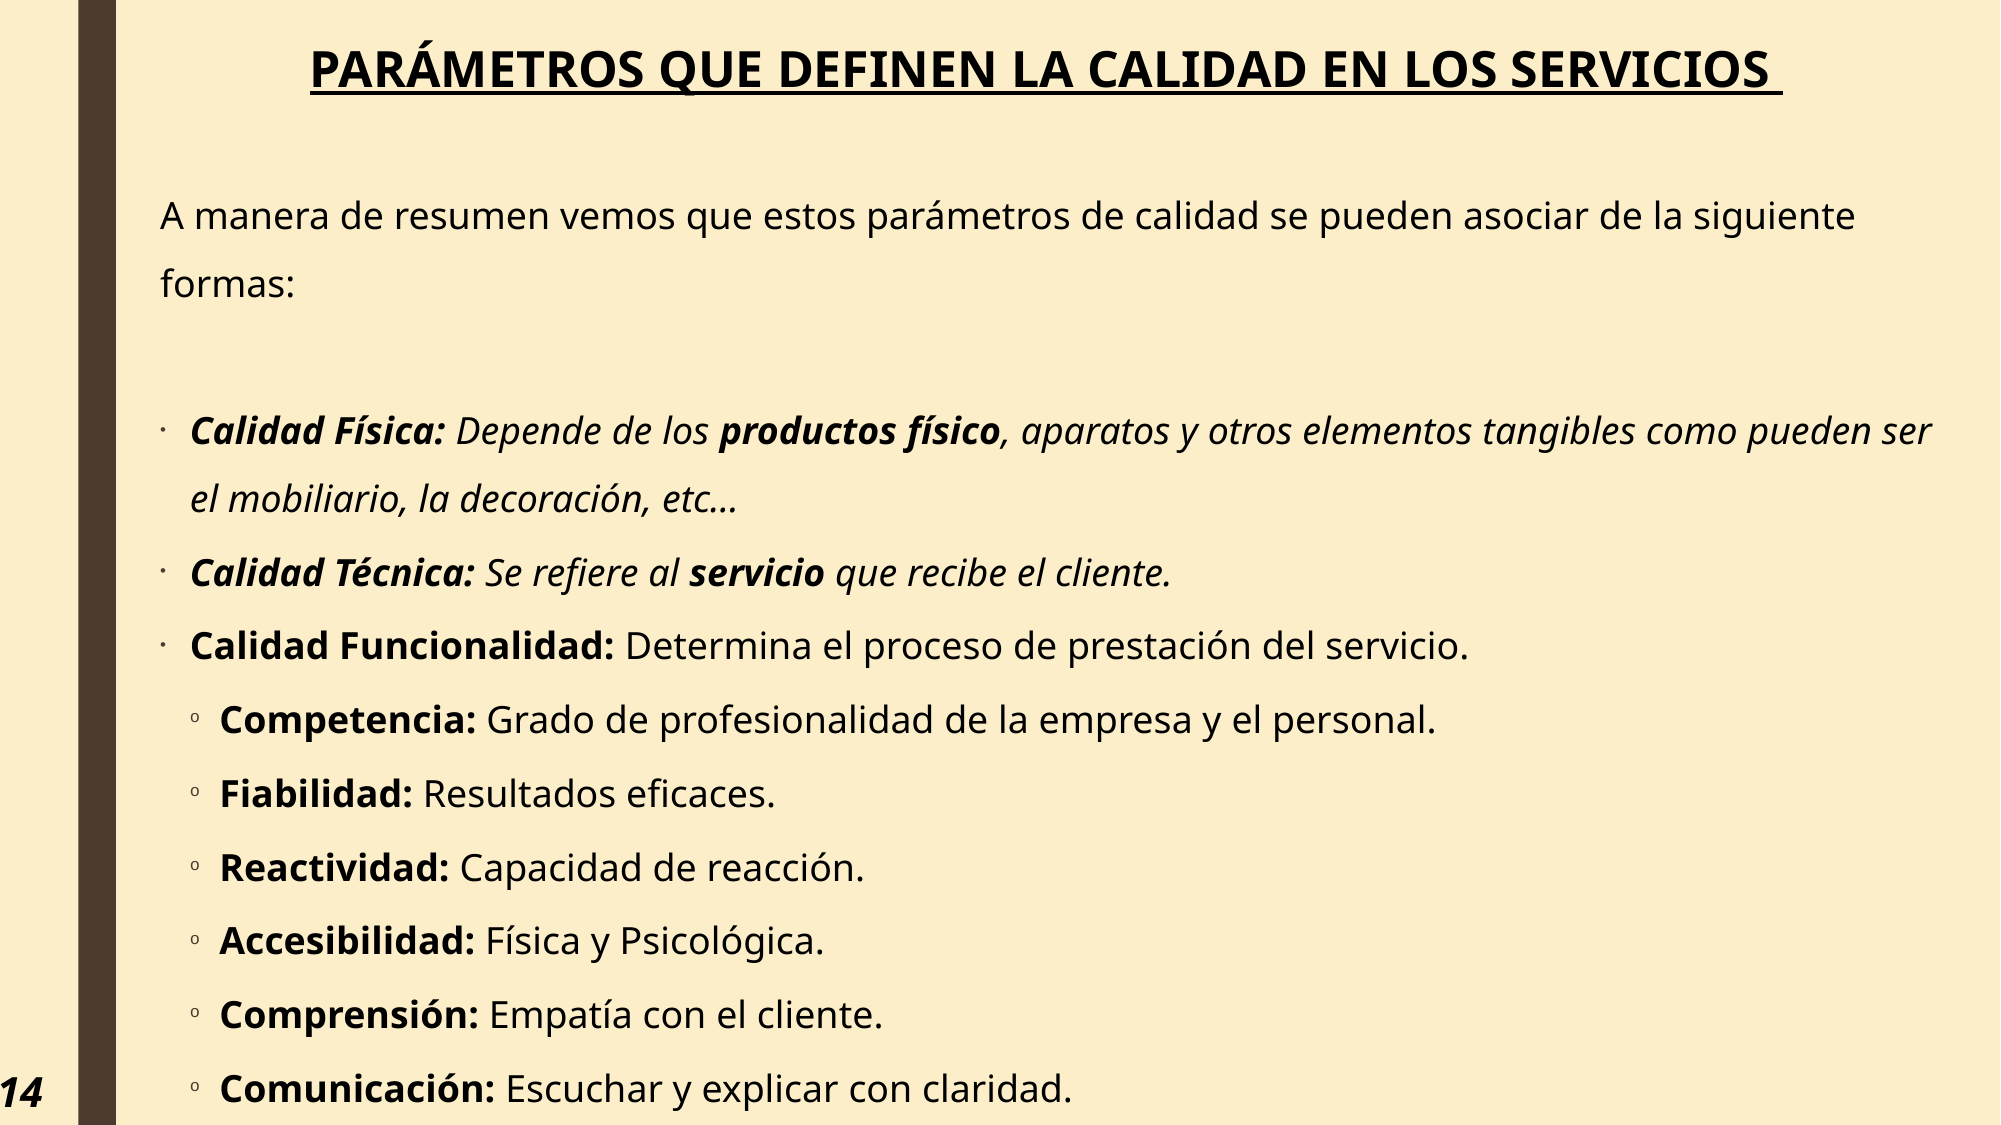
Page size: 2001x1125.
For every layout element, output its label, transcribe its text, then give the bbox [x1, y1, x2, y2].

text_box PARÁMETROS QUE DEFINEN LA CALIDAD EN LOS SERVICIOS A manera de resumen vemos que estos parámetros de calidad se pueden asociar de la siguiente formas: Calidad Física: Depende de los productos físico, aparatos y otros elementos tangibles como pueden ser el mobiliario, la decoración, etc… Calidad Técnica: Se refiere al servicio que recibe el cliente. Calidad Funcionalidad: Determina el proceso de prestación del servicio. Competencia: Grado de profesionalidad de la empresa y el personal. Fiabilidad: Resultados eficaces. Reactividad: Capacidad de reacción. Accesibilidad: Física y Psicológica. Comprensión: Empatía con el cliente. Comunicación: Escuchar y explicar con claridad. Credibilidad: Transmitir Confianza. Seguridad: Garantizar la confidencialidad del cliente. Cortesía: Trato respetuoso. Tangibilidad: la imagen de la empresa proyecte Calidad. [145, 0, 1948, 1125]
slide_number 14 [0, 1058, 77, 1125]
